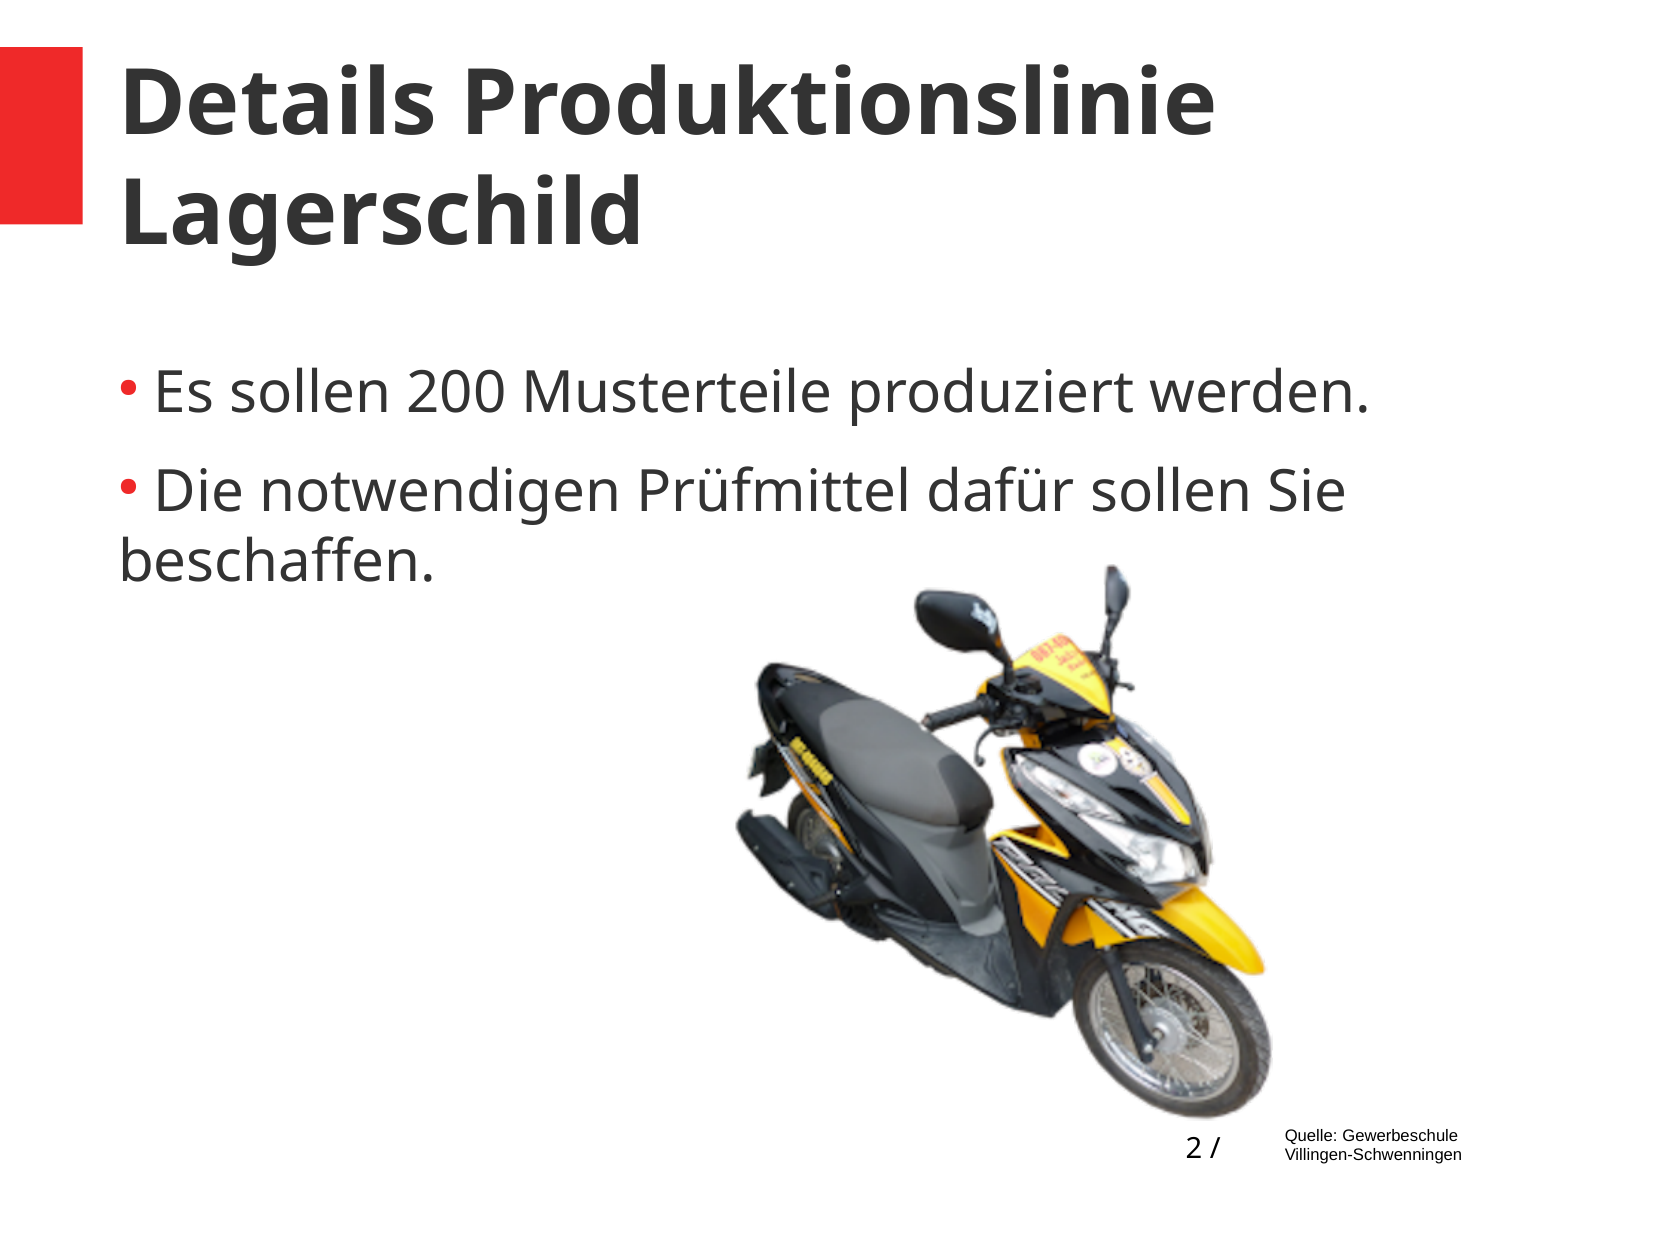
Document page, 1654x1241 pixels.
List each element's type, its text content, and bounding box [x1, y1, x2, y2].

list Es sollen 200 Musterteile produziert werden. Die notwendigen Prüfmittel dafür sollen Sie beschaffen. [118, 354, 1536, 1074]
picture [649, 564, 1393, 1123]
text_box / [1185, 1129, 1571, 1216]
text_box Quelle: Gewerbeschule Villingen-Schwenningen [1269, 1119, 1479, 1172]
title Details Produktionslinie Lagerschild [118, 45, 1571, 260]
